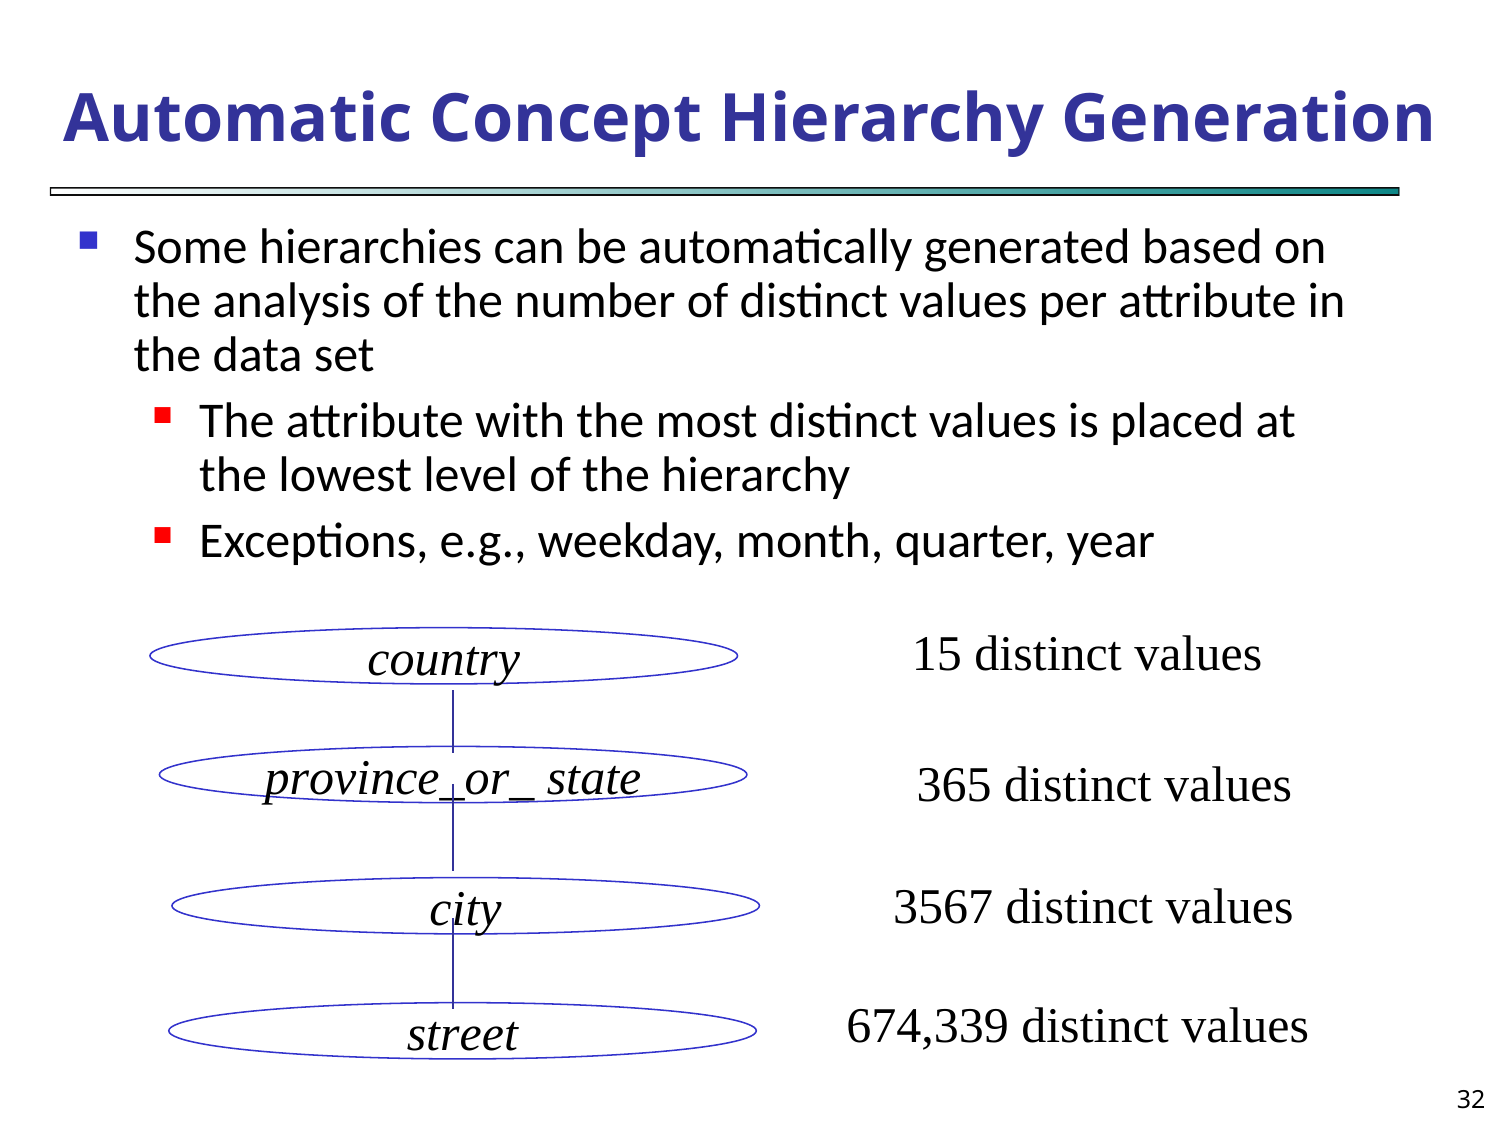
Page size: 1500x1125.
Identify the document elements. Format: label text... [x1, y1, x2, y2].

text_box 15 distinct values [897, 612, 1278, 688]
text_box city [171, 877, 760, 934]
list Some hierarchies can be automatically generated based on the analysis of the number of distinct values per attribute in the data set The attribute with the most distinct values is placed at the lowest level of the hierarchy Exceptions, e.g., weekday, month, quarter, year [62, 212, 1388, 631]
text_box country [149, 627, 738, 684]
text_box street [168, 1002, 757, 1059]
text_box 3567 distinct values [878, 865, 1309, 942]
text_box 674,339 distinct values [831, 984, 1325, 1060]
text_box 365 distinct values [900, 743, 1309, 820]
text_box <number> [1187, 1062, 1500, 1125]
title Automatic Concept Hierarchy Generation [0, 0, 1500, 163]
text_box province_or_ state [159, 746, 747, 803]
